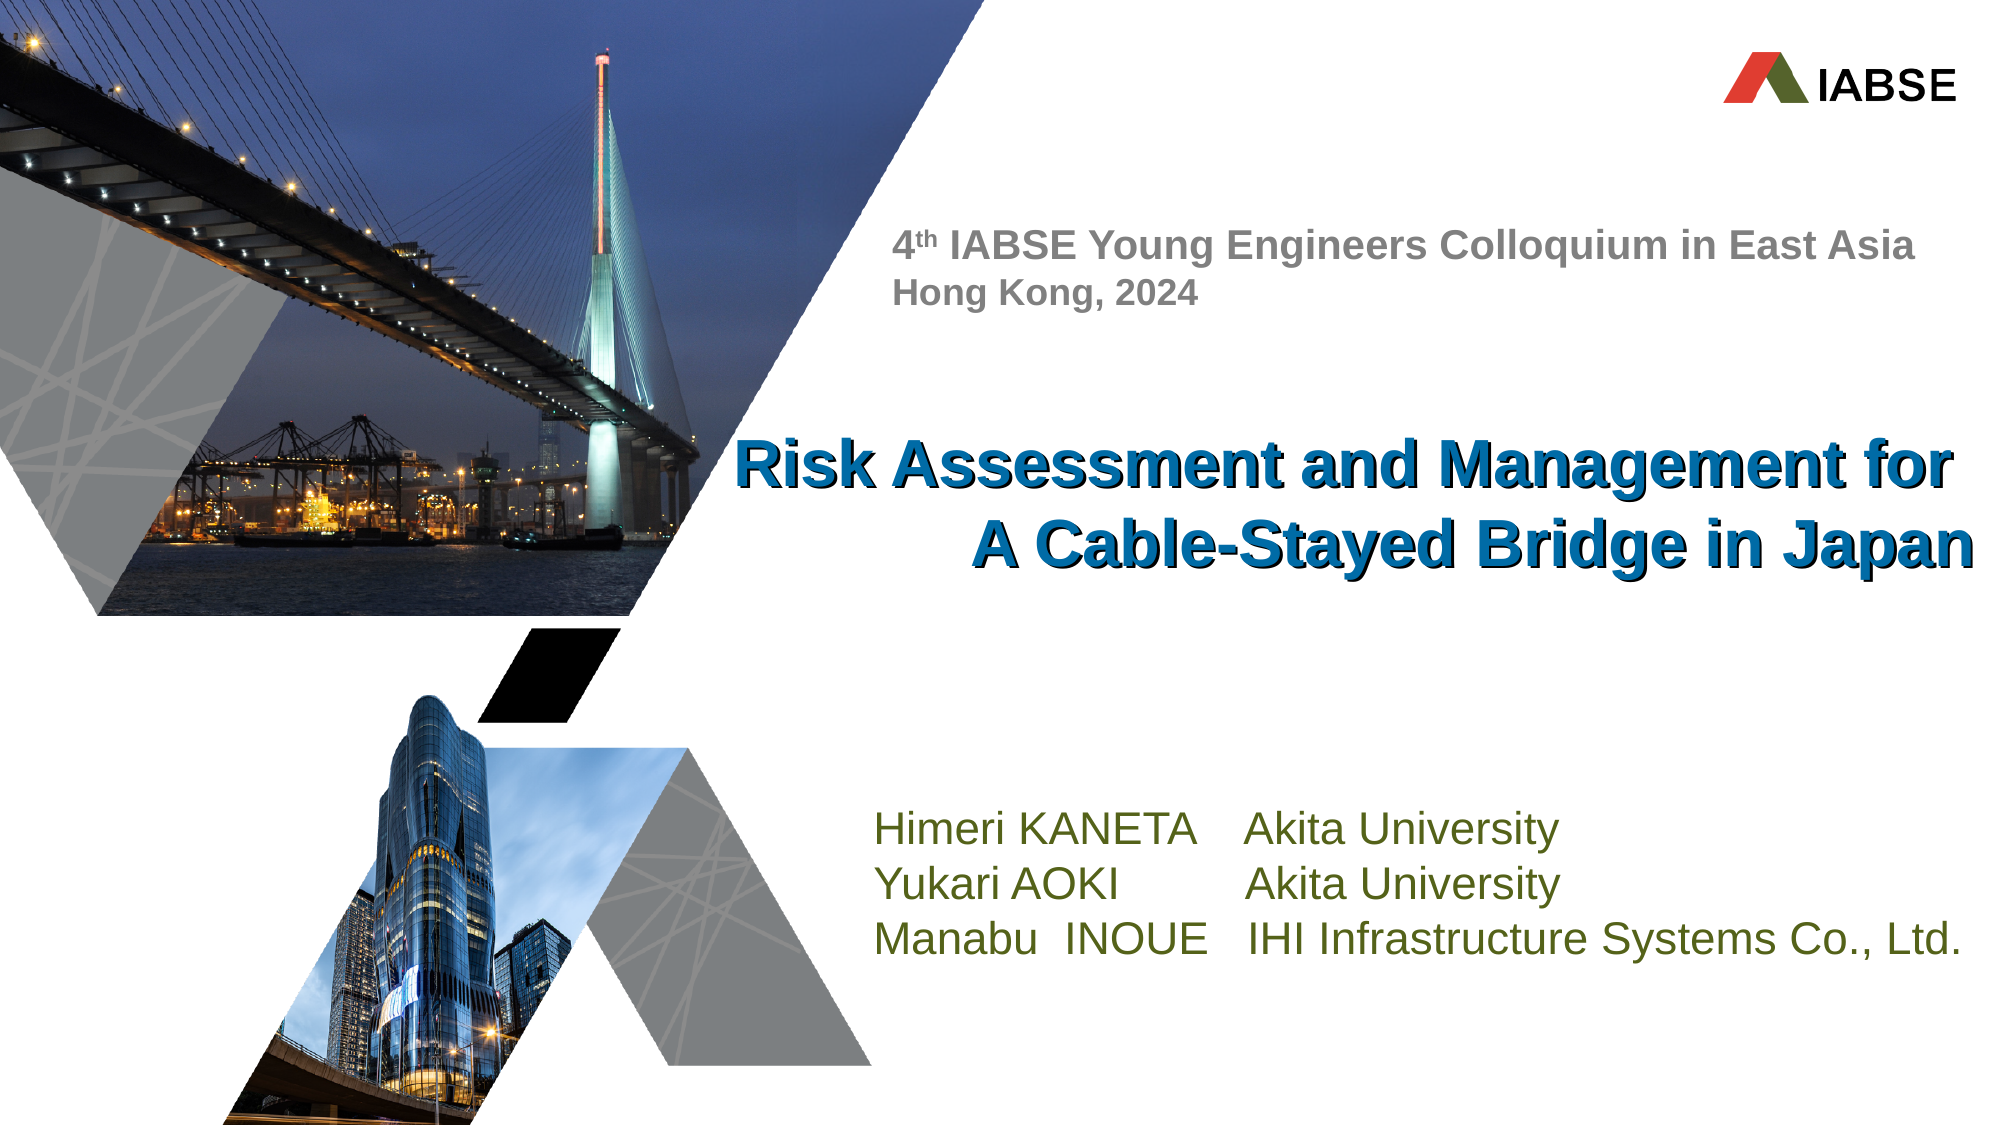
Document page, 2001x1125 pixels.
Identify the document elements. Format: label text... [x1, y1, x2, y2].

picture [1721, 51, 1971, 105]
title Risk Assessment and Management for A Cable-Stayed Bridge in Japan [625, 411, 2000, 603]
subtitle Himeri KANETA Akita University Yukari AOKI Akita University Manabu INOUE IHI Infrastructure Systems Co., Ltd. [858, 791, 2000, 888]
picture [0, 0, 1000, 1125]
